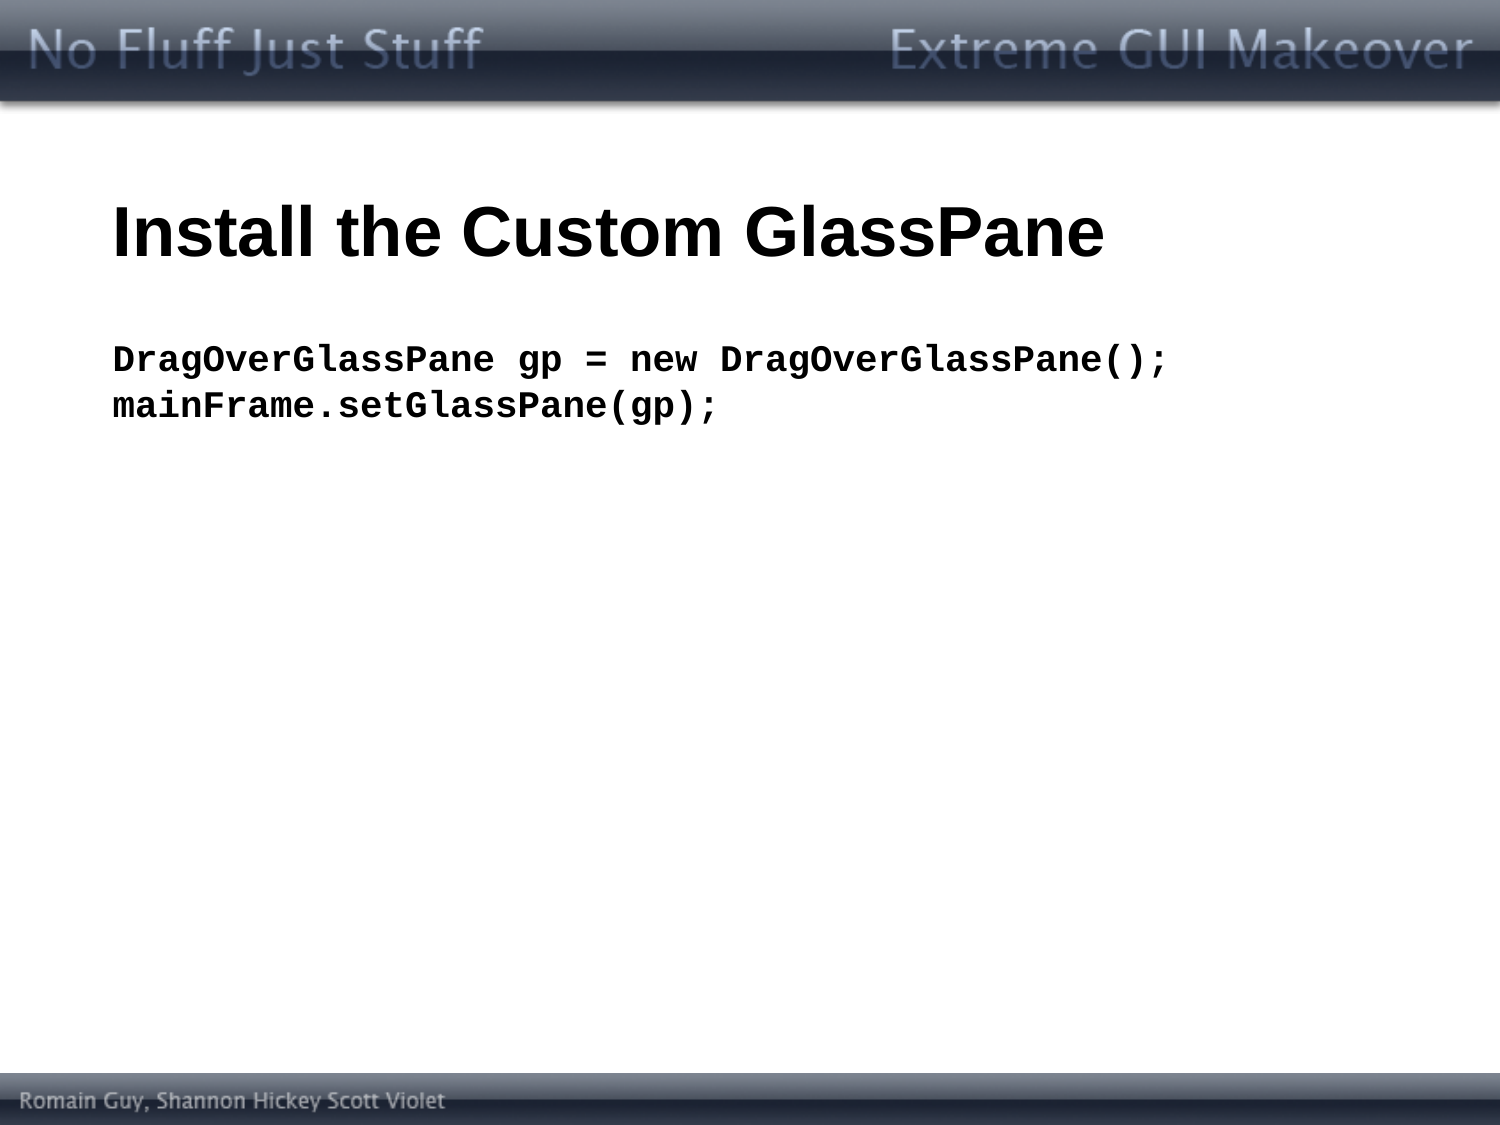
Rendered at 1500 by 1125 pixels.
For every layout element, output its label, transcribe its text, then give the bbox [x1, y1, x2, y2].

title Install the Custom GlassPane [112, 119, 1417, 271]
picture [0, 0, 1500, 114]
picture [0, 1073, 1500, 1125]
text_box DragOverGlassPane gp = new DragOverGlassPane(); mainFrame.setGlassPane(gp); [112, 337, 1463, 1023]
